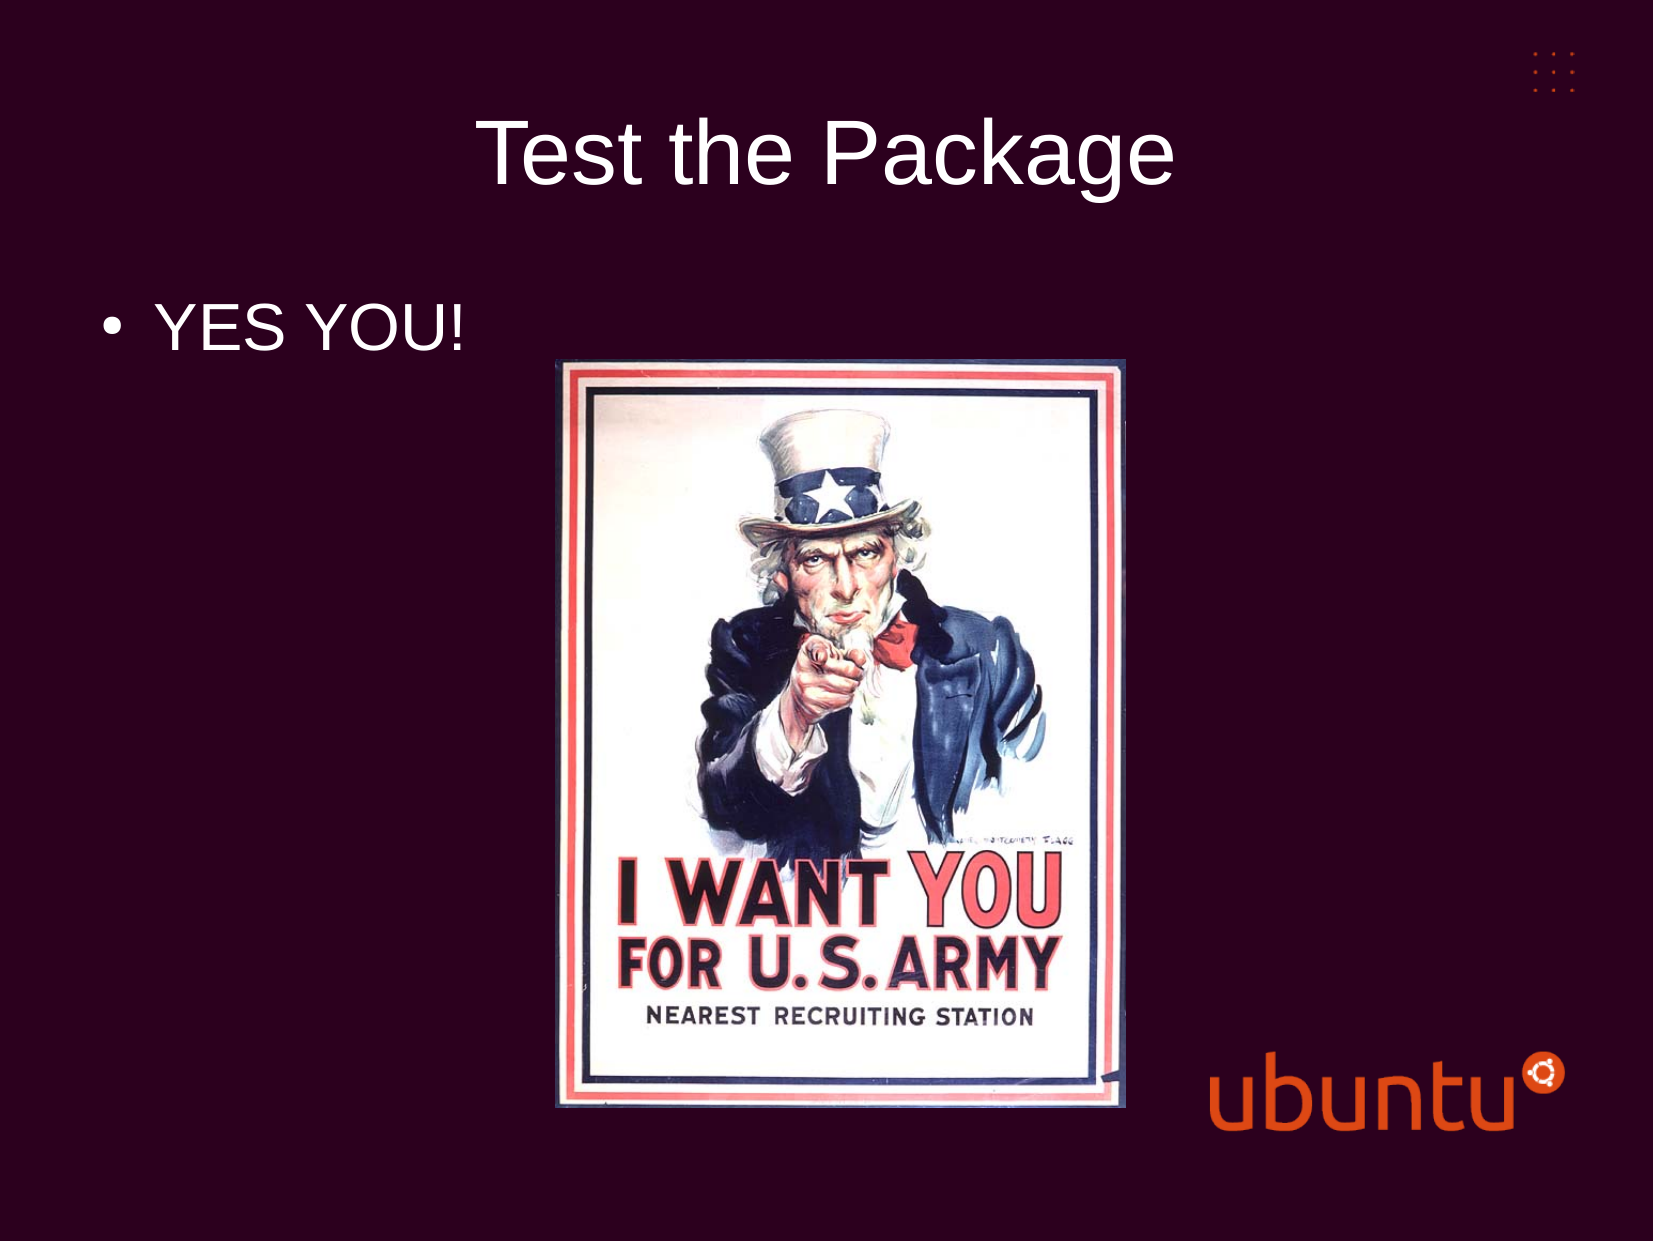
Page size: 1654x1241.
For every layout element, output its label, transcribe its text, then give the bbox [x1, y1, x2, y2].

picture [555, 359, 1653, 1223]
title Test the Package [82, 49, 1571, 257]
list YES YOU! [82, 290, 1571, 1010]
picture [1571, 49, 1575, 94]
